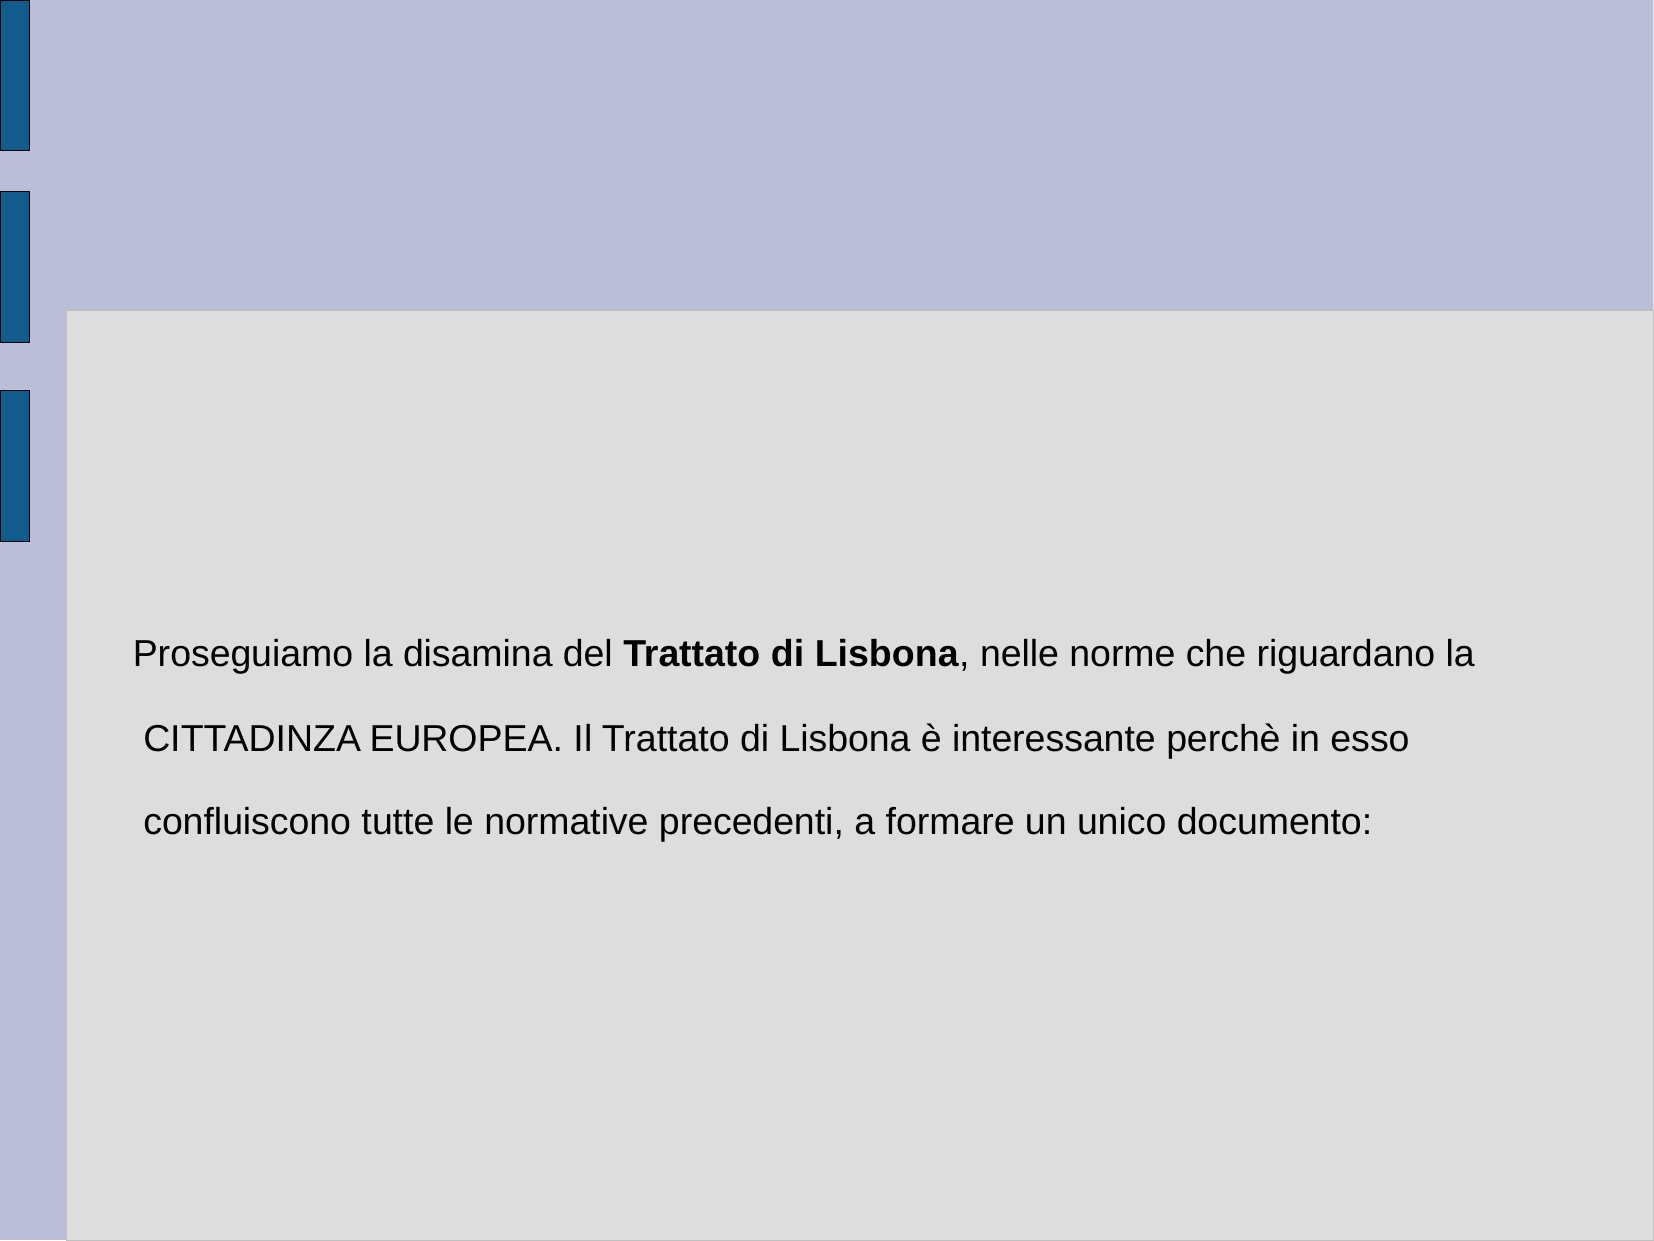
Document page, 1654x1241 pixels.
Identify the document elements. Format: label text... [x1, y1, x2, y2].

text_box Proseguiamo la disamina del Trattato di Lisbona, nelle norme che riguardano la CITTADINZA EUROPEA. Il Trattato di Lisbona è interessante perchè in esso confluiscono tutte le normative precedenti, a formare un unico documento: [118, 625, 1595, 852]
